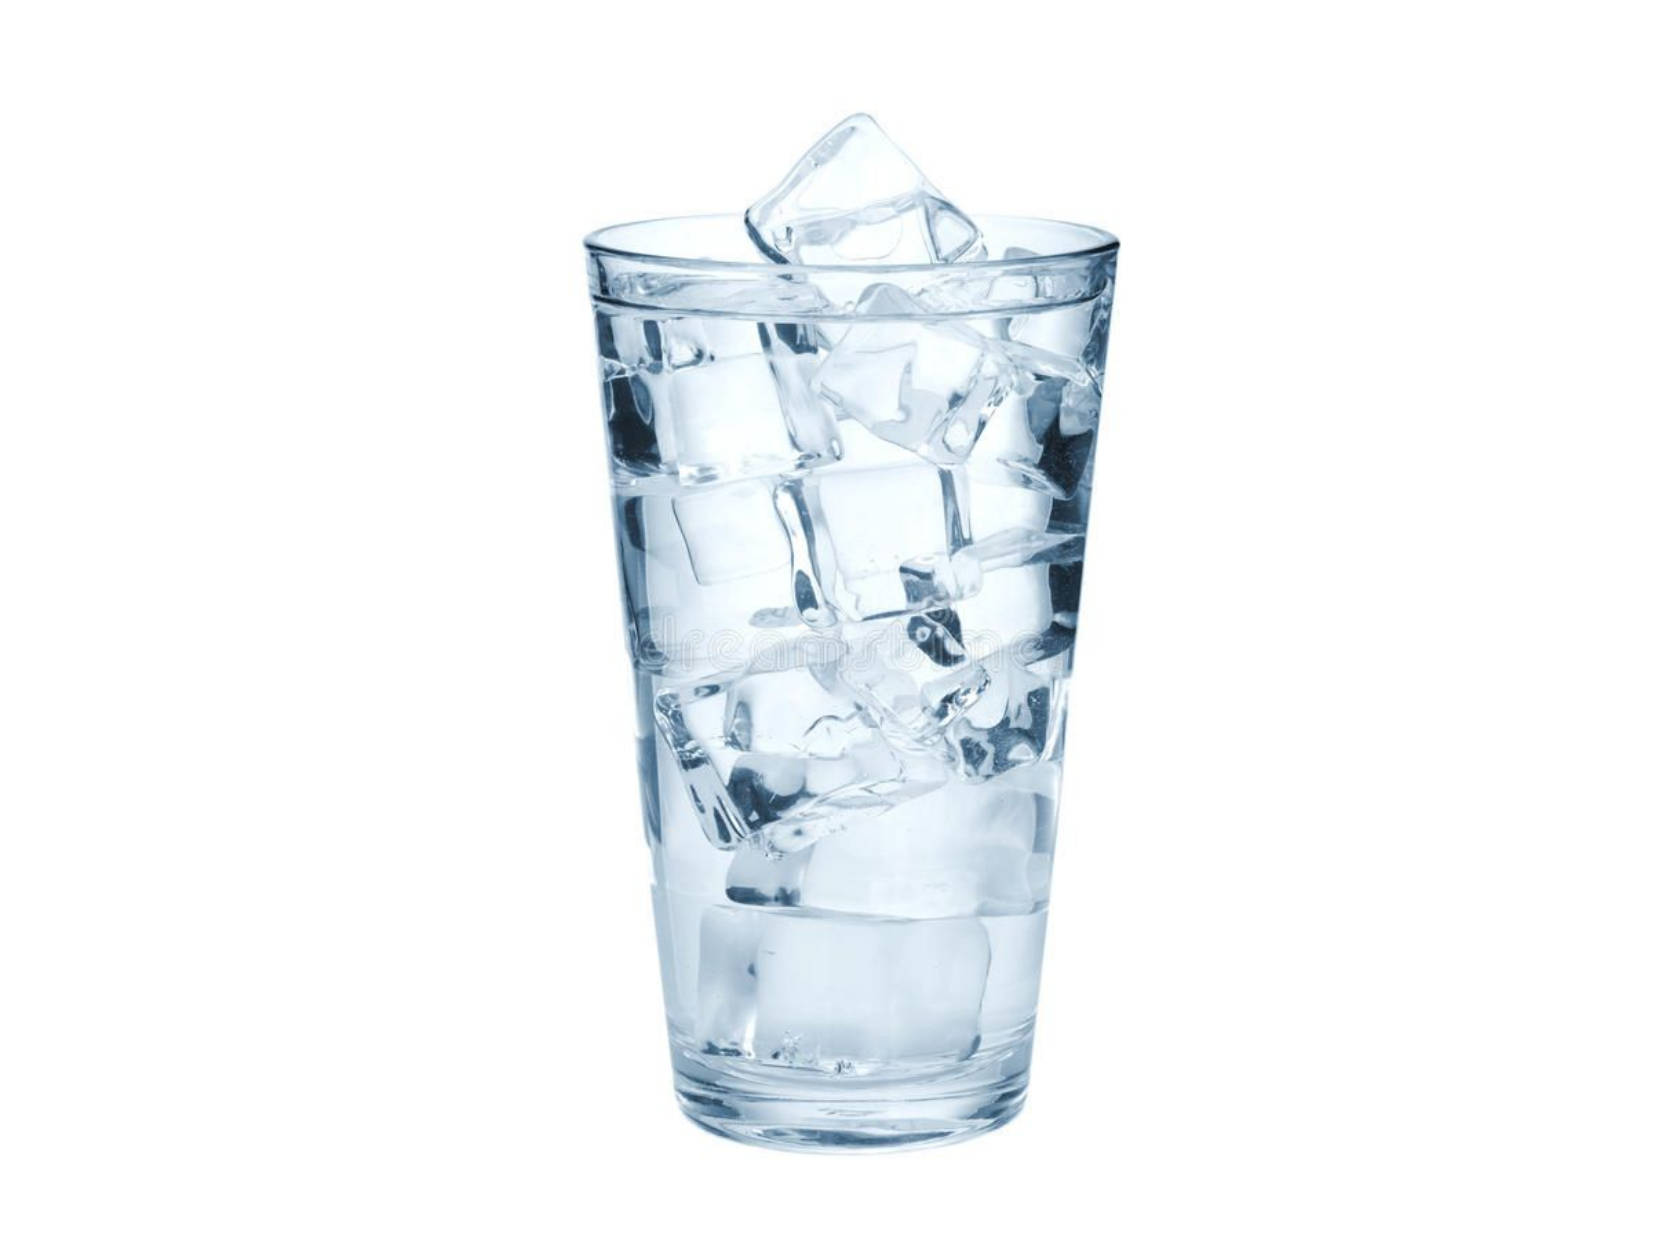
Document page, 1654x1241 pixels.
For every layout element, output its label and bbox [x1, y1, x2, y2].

picture [437, 11, 1264, 1241]
